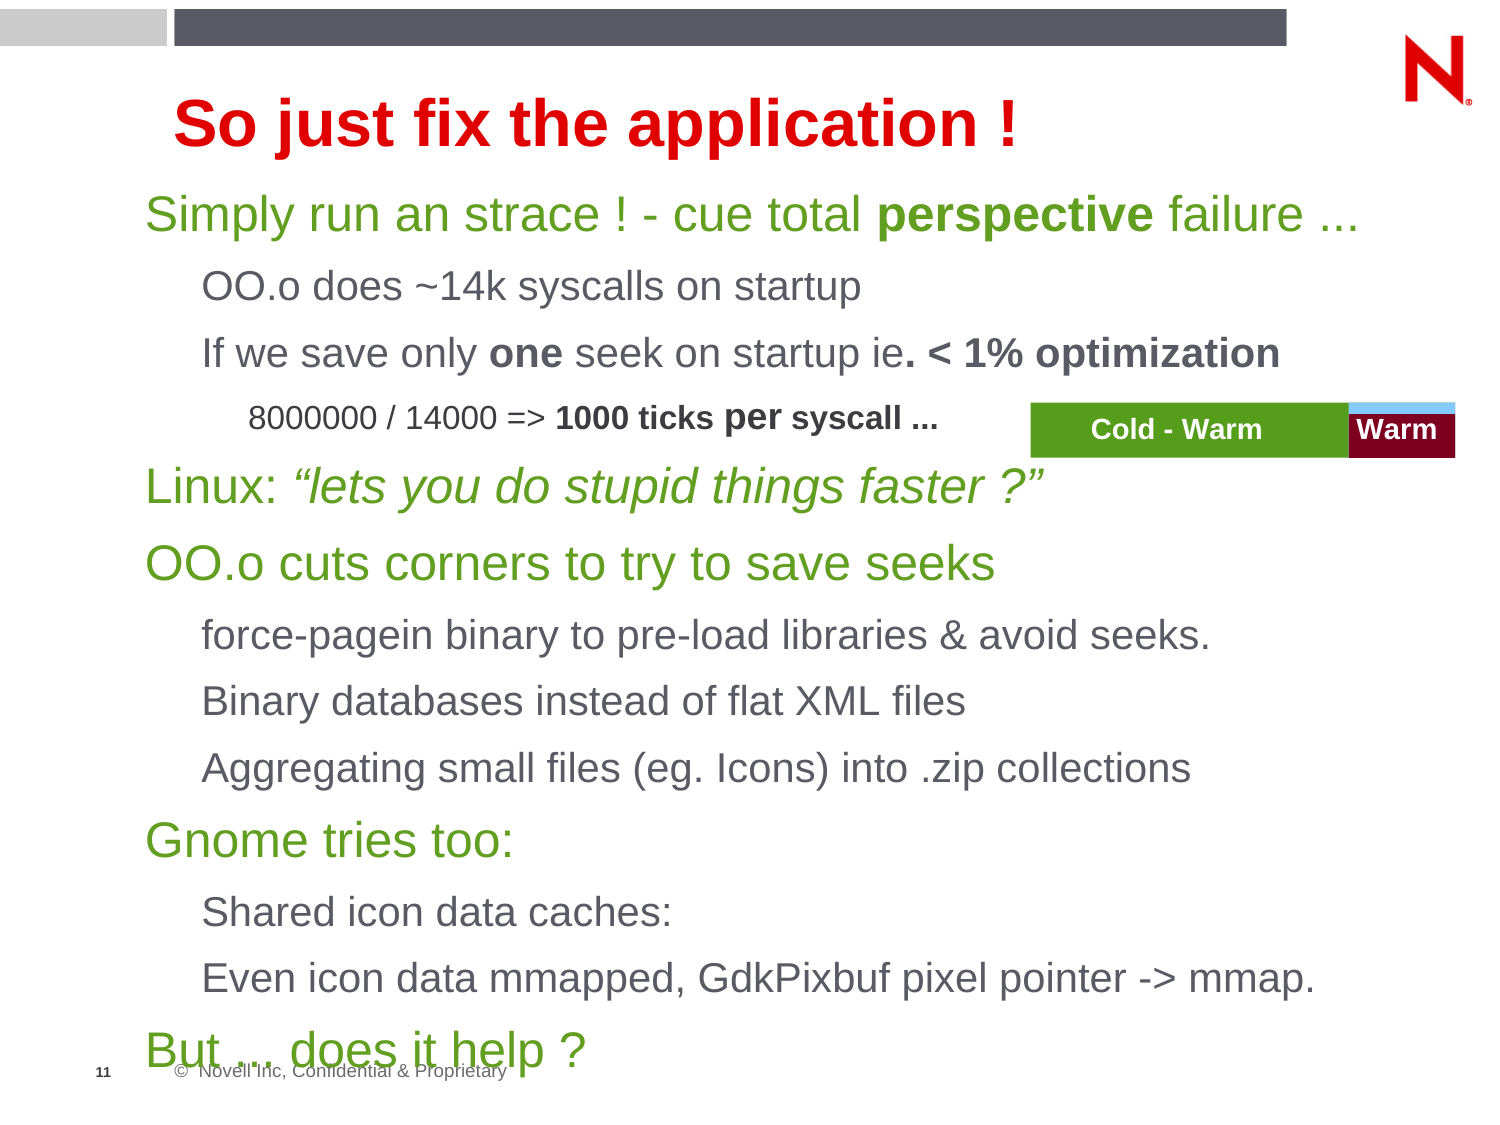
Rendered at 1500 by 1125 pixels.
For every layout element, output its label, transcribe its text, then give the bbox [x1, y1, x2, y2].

picture [1403, 32, 1473, 107]
text_box [1030, 402, 1456, 458]
text_box Warm [1356, 411, 1439, 445]
title So just fix the application ! [173, 41, 1395, 183]
text_box Cold - Warm [1090, 411, 1289, 445]
list Simply run an strace ! - cue total perspective failure ... OO.o does ~14k syscalls on startup If we save only one seek on startup ie. < 1% optimization 8000000 / 14000 => 1000 ticks per syscall ... Linux: “lets you do stupid things faster ?” OO.o cuts corners to try to save seeks force-pagein binary to pre-load libraries & avoid seeks. Binary databases instead of flat XML files Aggregating small files (eg. Icons) into .zip collections Gnome tries too: Shared icon data caches: Even icon data mmapped, GdkPixbuf pixel pointer -> mmap. But ... does it help ? [145, 183, 1403, 1076]
